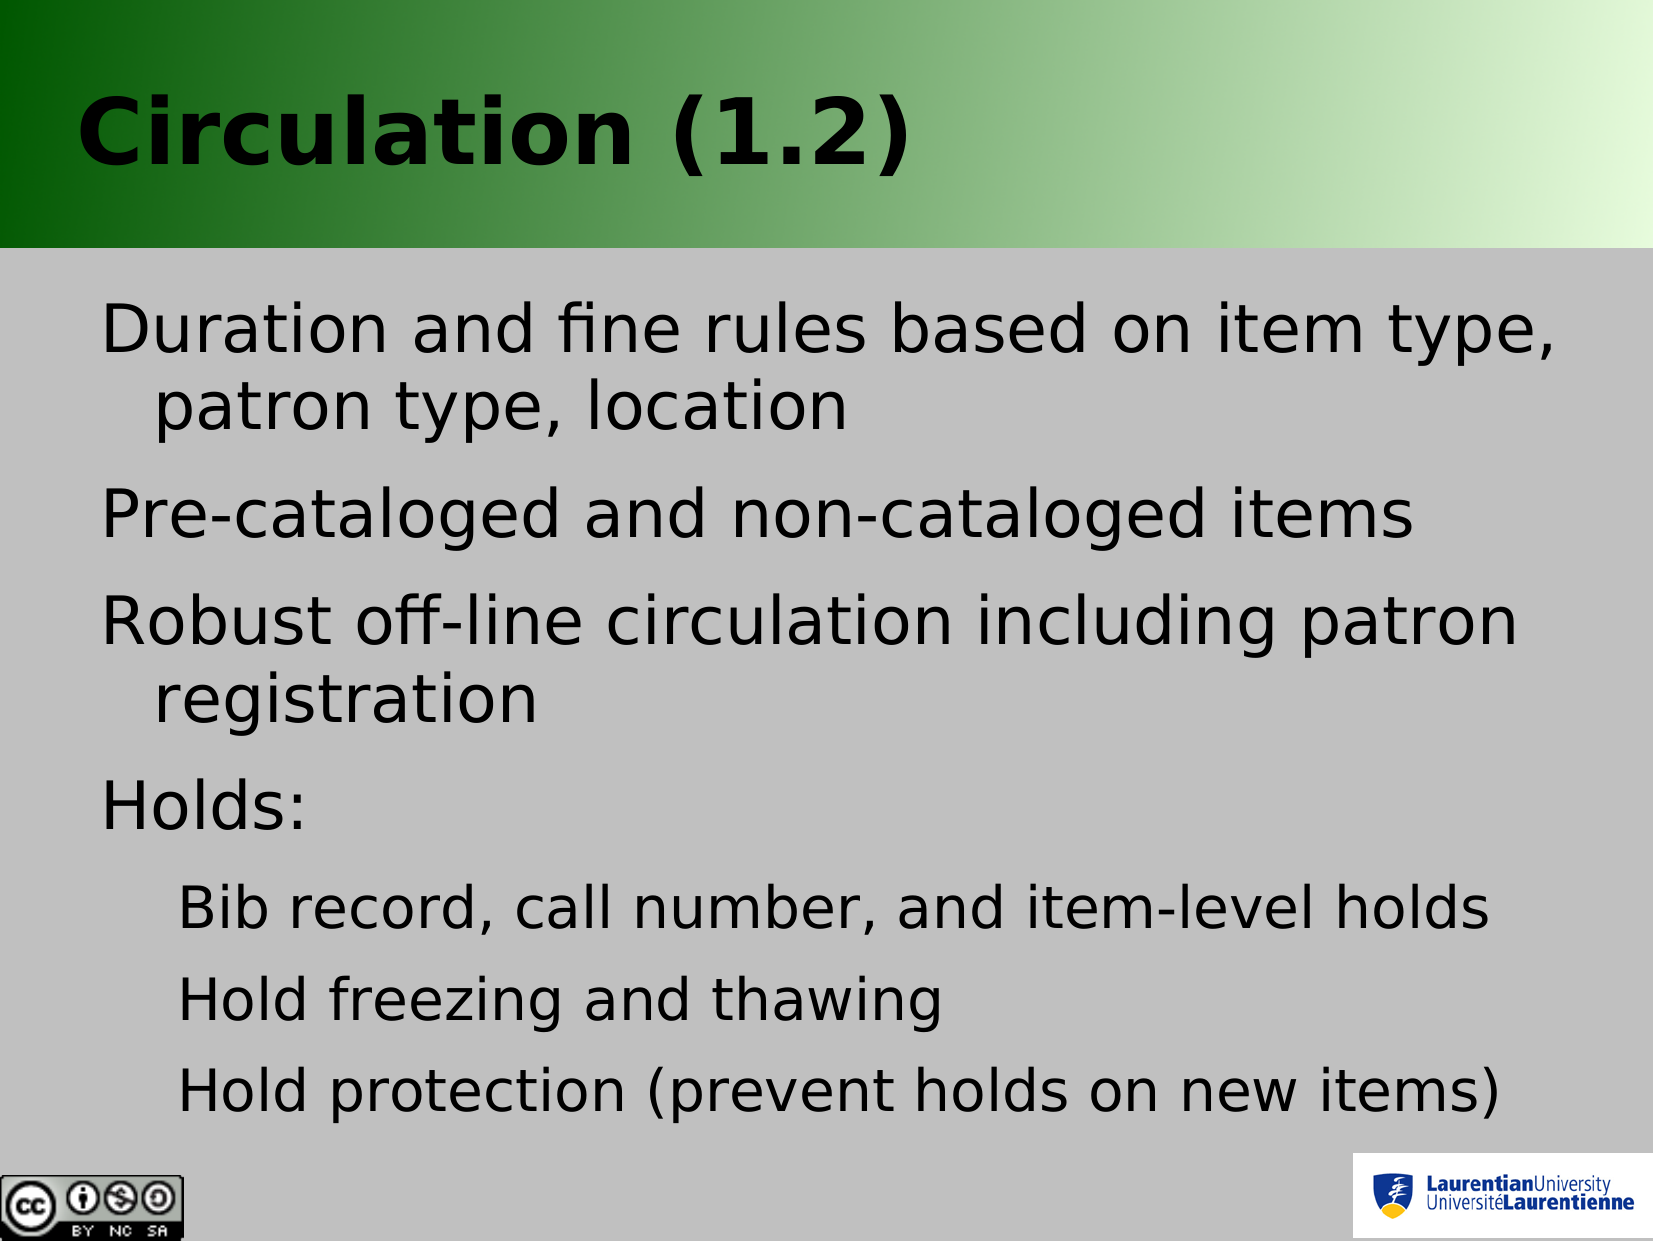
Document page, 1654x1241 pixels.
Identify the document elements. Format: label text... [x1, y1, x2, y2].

picture [1353, 1153, 1653, 1238]
title Circulation (1.2) [76, 29, 1565, 237]
list Duration and fine rules based on item type, patron type, location Pre-cataloged and non-cataloged items Robust off-line circulation including patron registration Holds: Bib record, call number, and item-level holds Hold freezing and thawing Hold protection (prevent holds on new items) [82, 290, 1571, 1126]
picture [0, 1175, 184, 1241]
picture [0, 0, 1653, 248]
